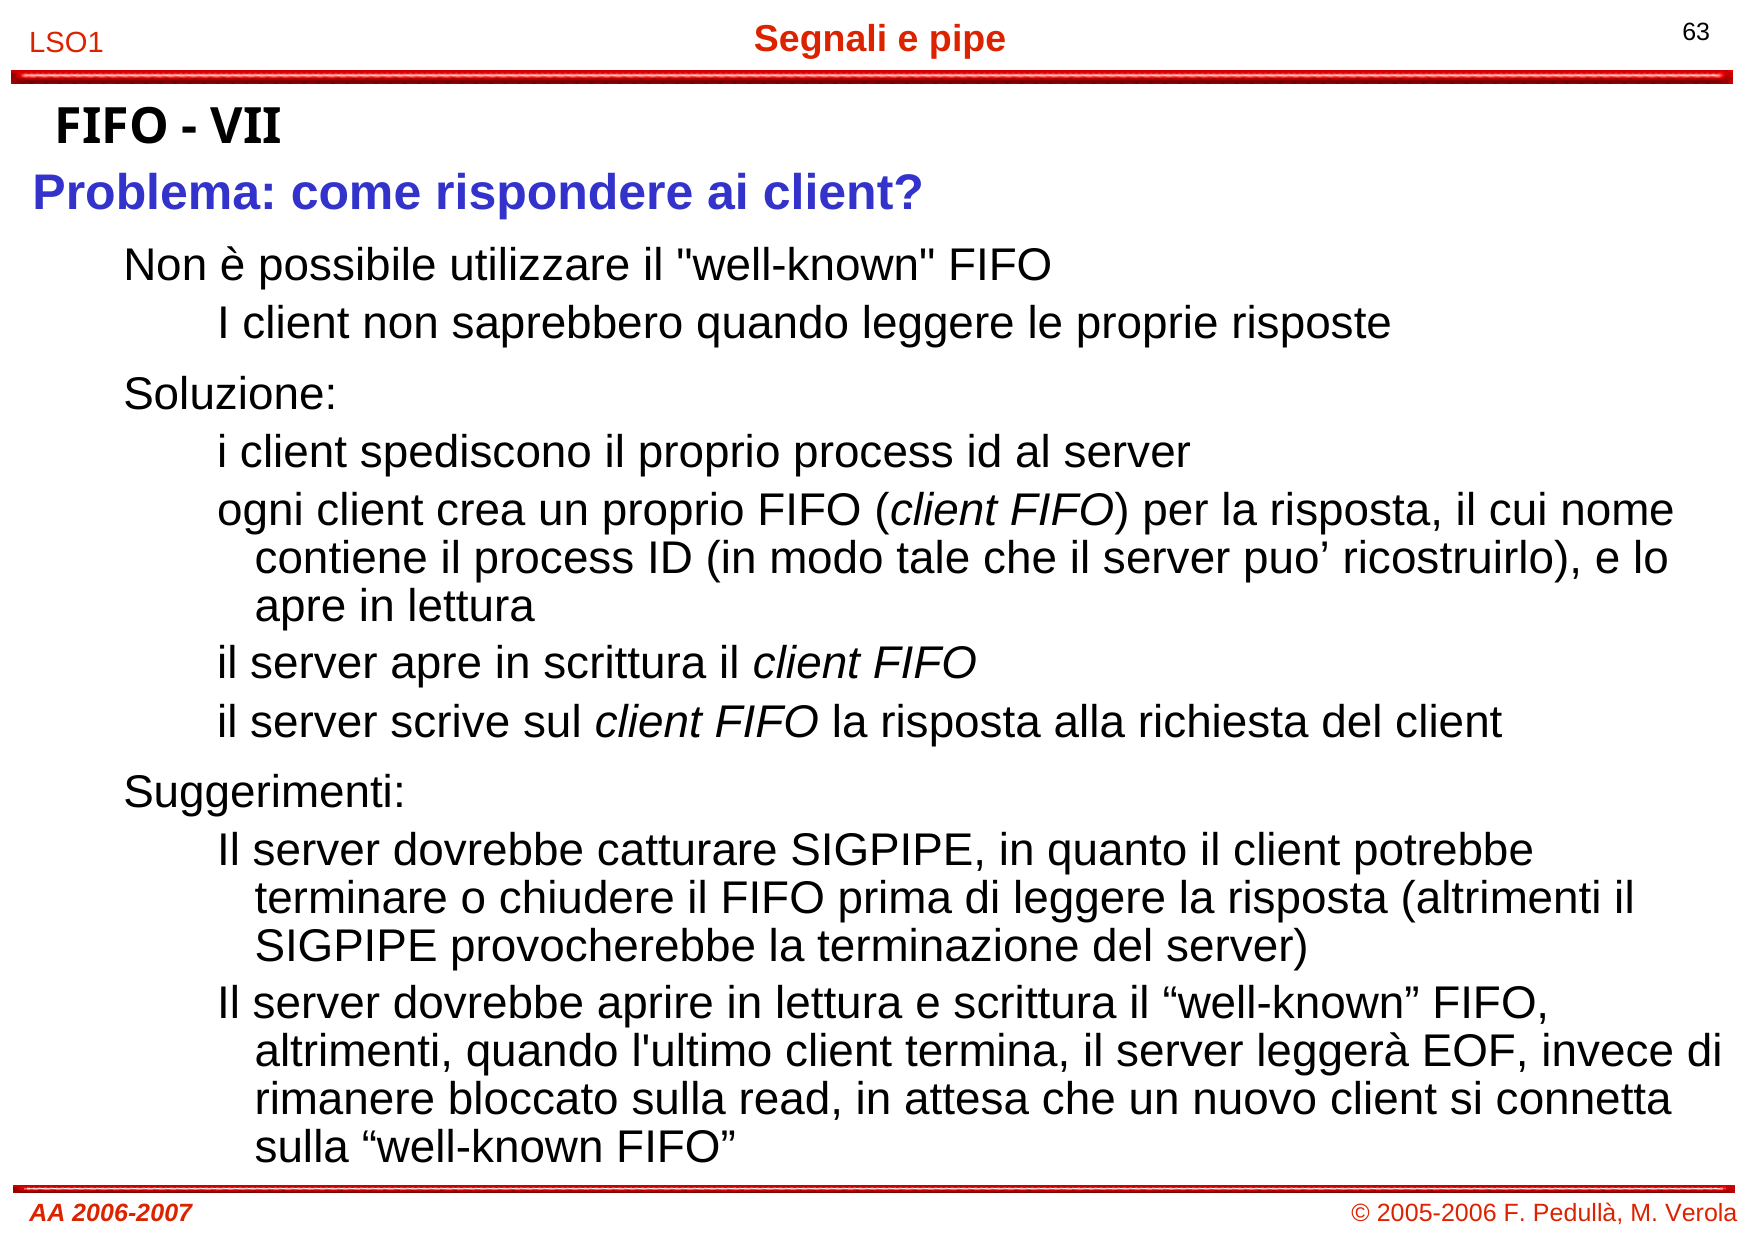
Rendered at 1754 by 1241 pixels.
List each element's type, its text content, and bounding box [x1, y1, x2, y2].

title FIFO - VII [40, 78, 1714, 156]
list Problema: come rispondere ai client? Non è possibile utilizzare il "well-known" FIFO I client non saprebbero quando leggere le proprie risposte Soluzione: i client spediscono il proprio process id al server ogni client crea un proprio FIFO (client FIFO) per la risposta, il cui nome contiene il process ID (in modo tale che il server puo’ ricostruirlo), e lo apre in lettura il server apre in scrittura il client FIFO il server scrive sul client FIFO la risposta alla richiesta del client Suggerimenti: Il server dovrebbe catturare SIGPIPE, in quanto il client potrebbe terminare o chiudere il FIFO prima di leggere la risposta (altrimenti il SIGPIPE provocherebbe la terminazione del server) Il server dovrebbe aprire in lettura e scrittura il “well-known” FIFO, altrimenti, quando l'ultimo client termina, il server leggerà EOF, invece di rimanere bloccato sulla read, in attesa che un nuovo client si connetta sulla “well-known FIFO” [14, 156, 1754, 1213]
picture [11, 70, 1733, 84]
